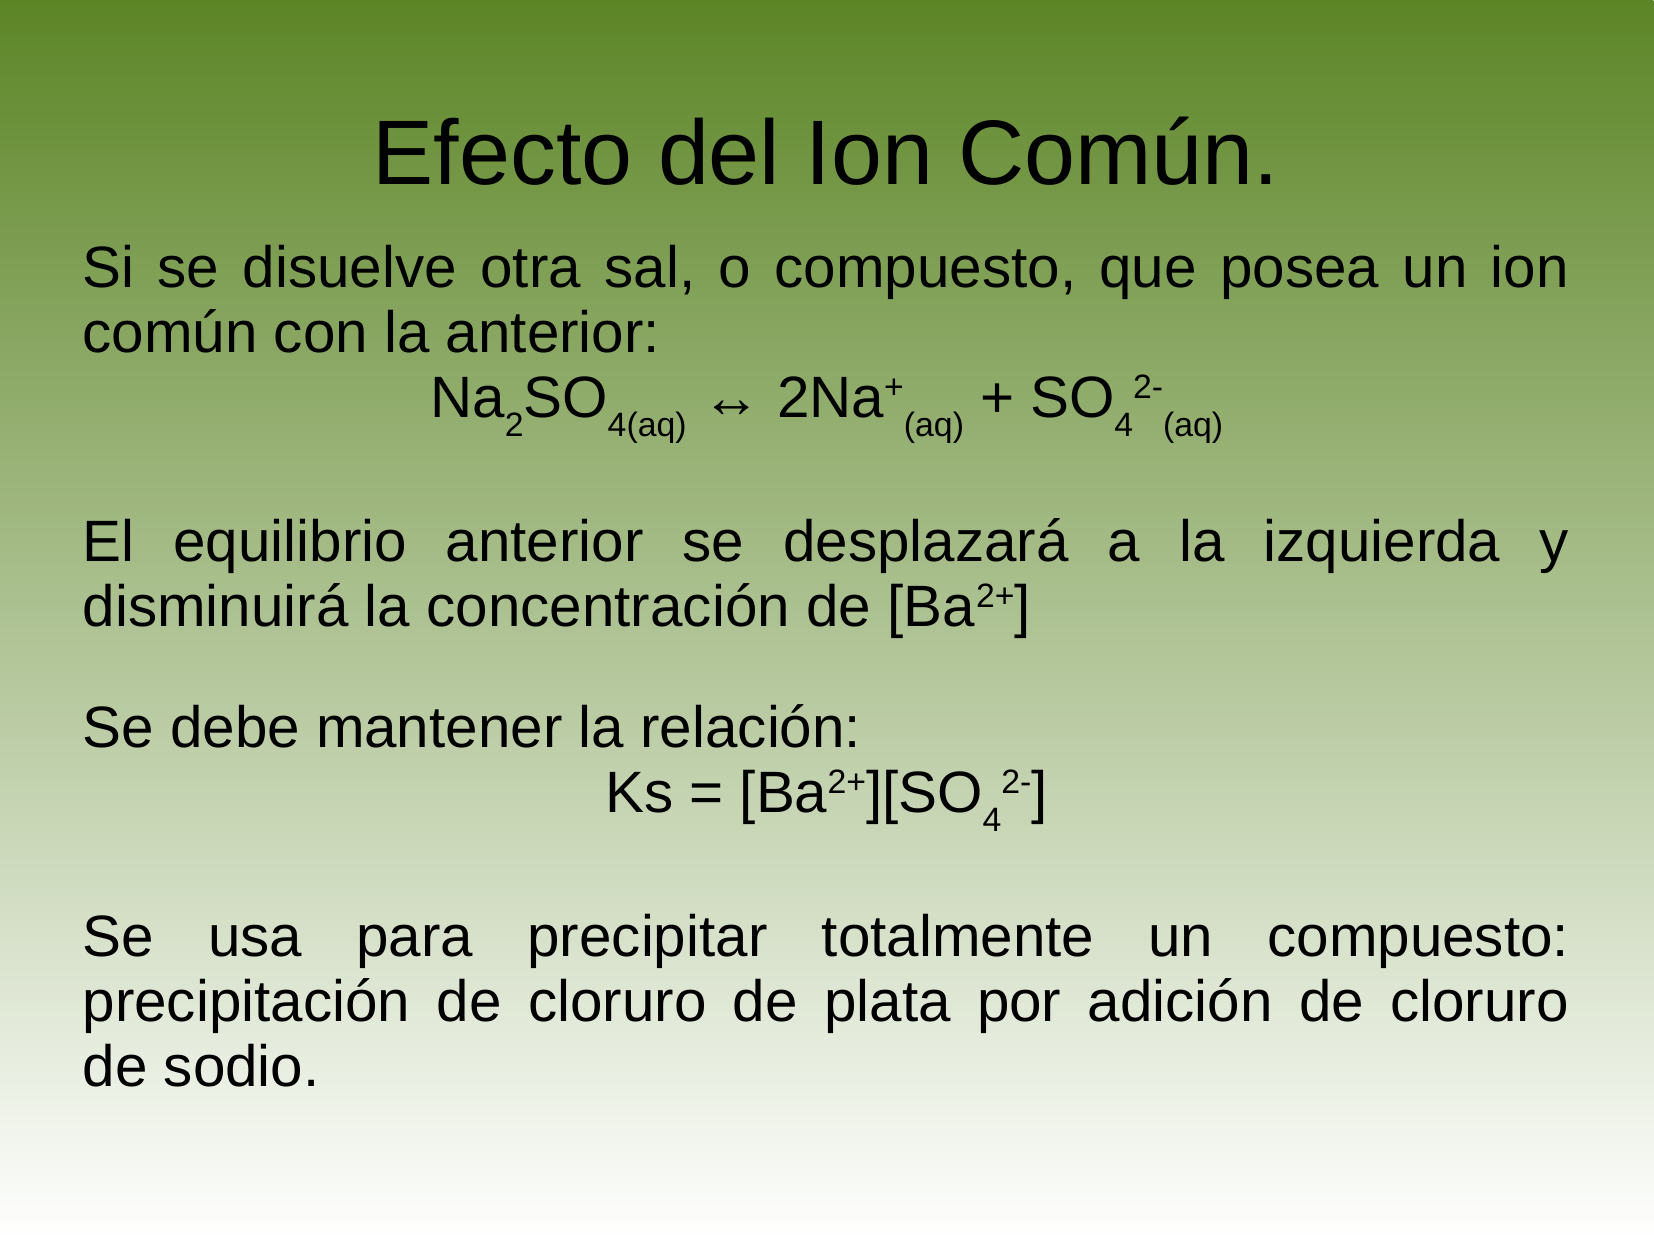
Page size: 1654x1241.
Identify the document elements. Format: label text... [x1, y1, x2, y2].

title Efecto del Ion Común. [82, 56, 1571, 236]
subtitle Si se disuelve otra sal, o compuesto, que posea un ion común con la anterior: Na2SO4(aq) ↔ 2Na+(aq) + SO42-(aq) El equilibrio anterior se desplazará a la izquierda y disminuirá la concentración de [Ba2+] Se debe mantener la relación: Ks = [Ba2+][SO42-] Se usa para precipitar totalmente un compuesto: precipitación de cloruro de plata por adición de cloruro de sodio. [82, 236, 1571, 1163]
